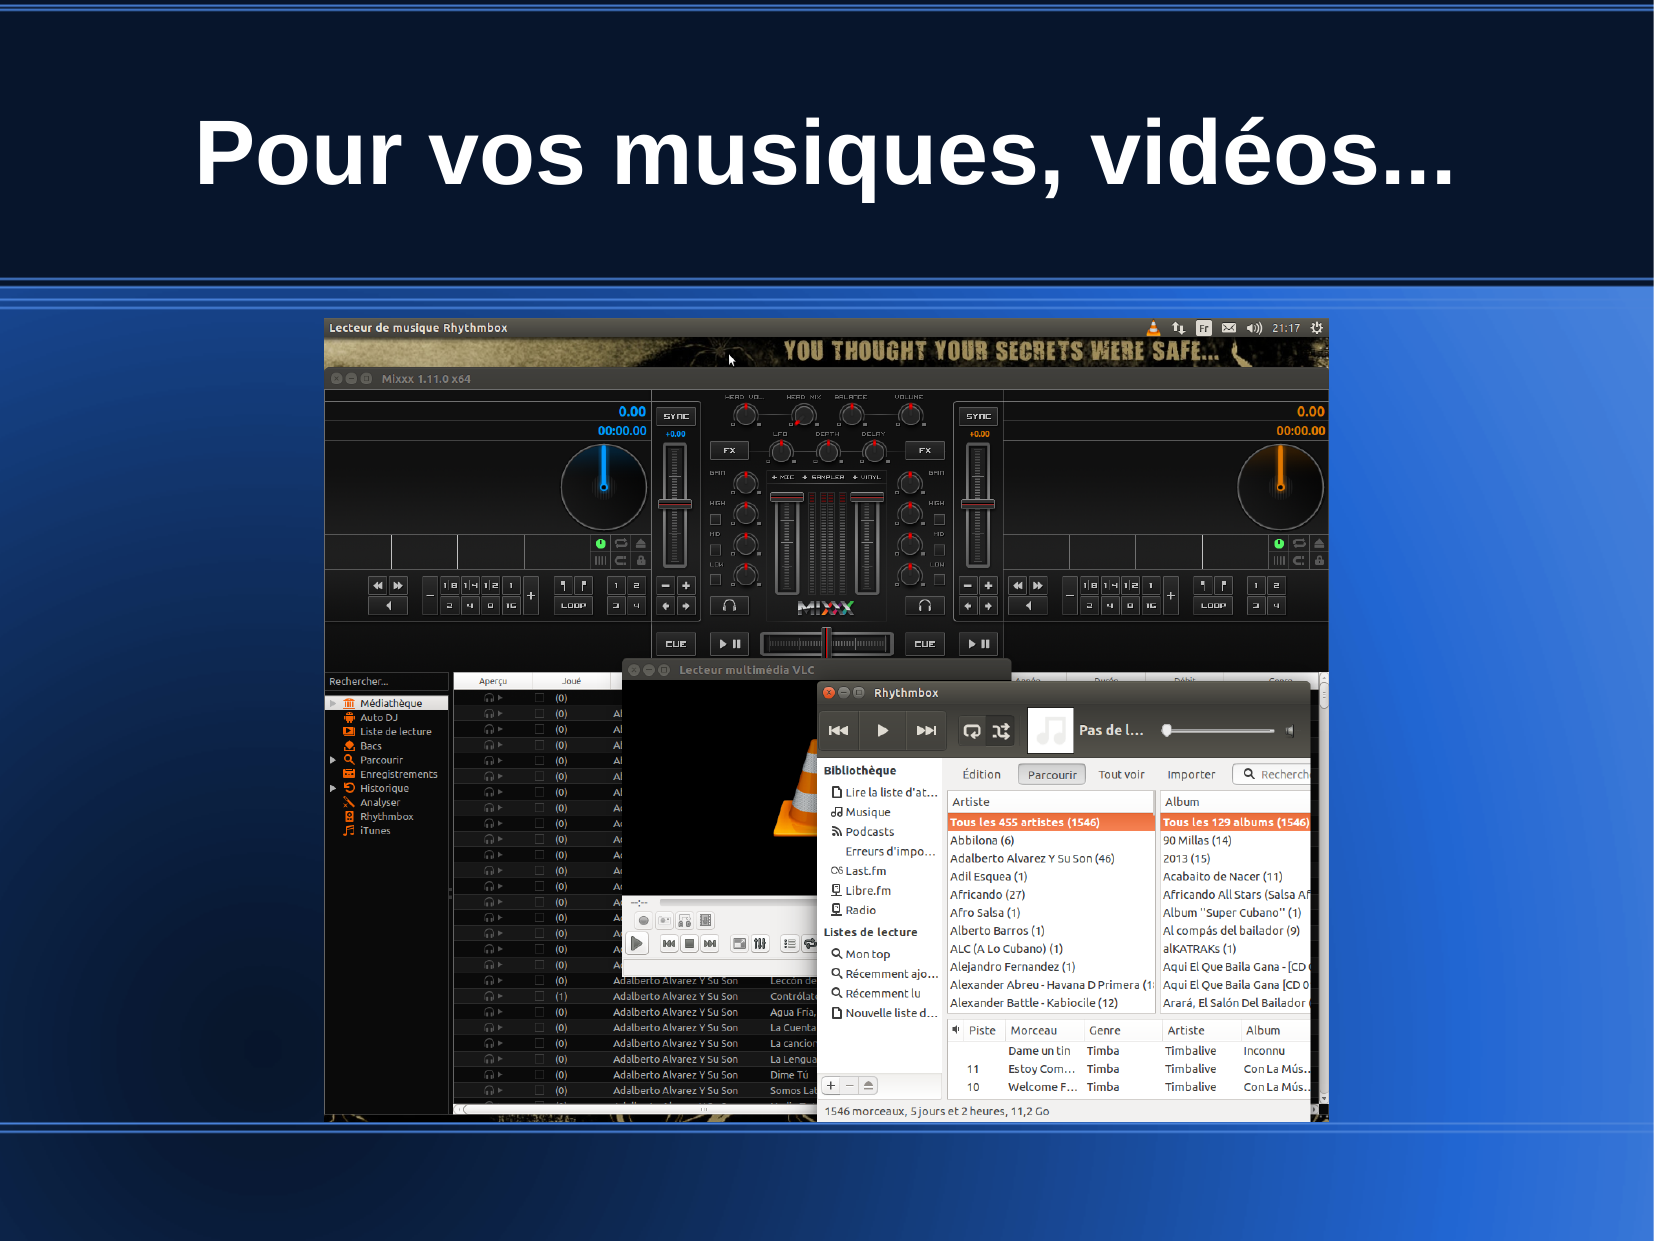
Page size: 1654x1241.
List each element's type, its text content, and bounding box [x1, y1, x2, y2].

title Pour vos musiques, vidéos... [82, 49, 1571, 257]
picture [0, 0, 1654, 1241]
